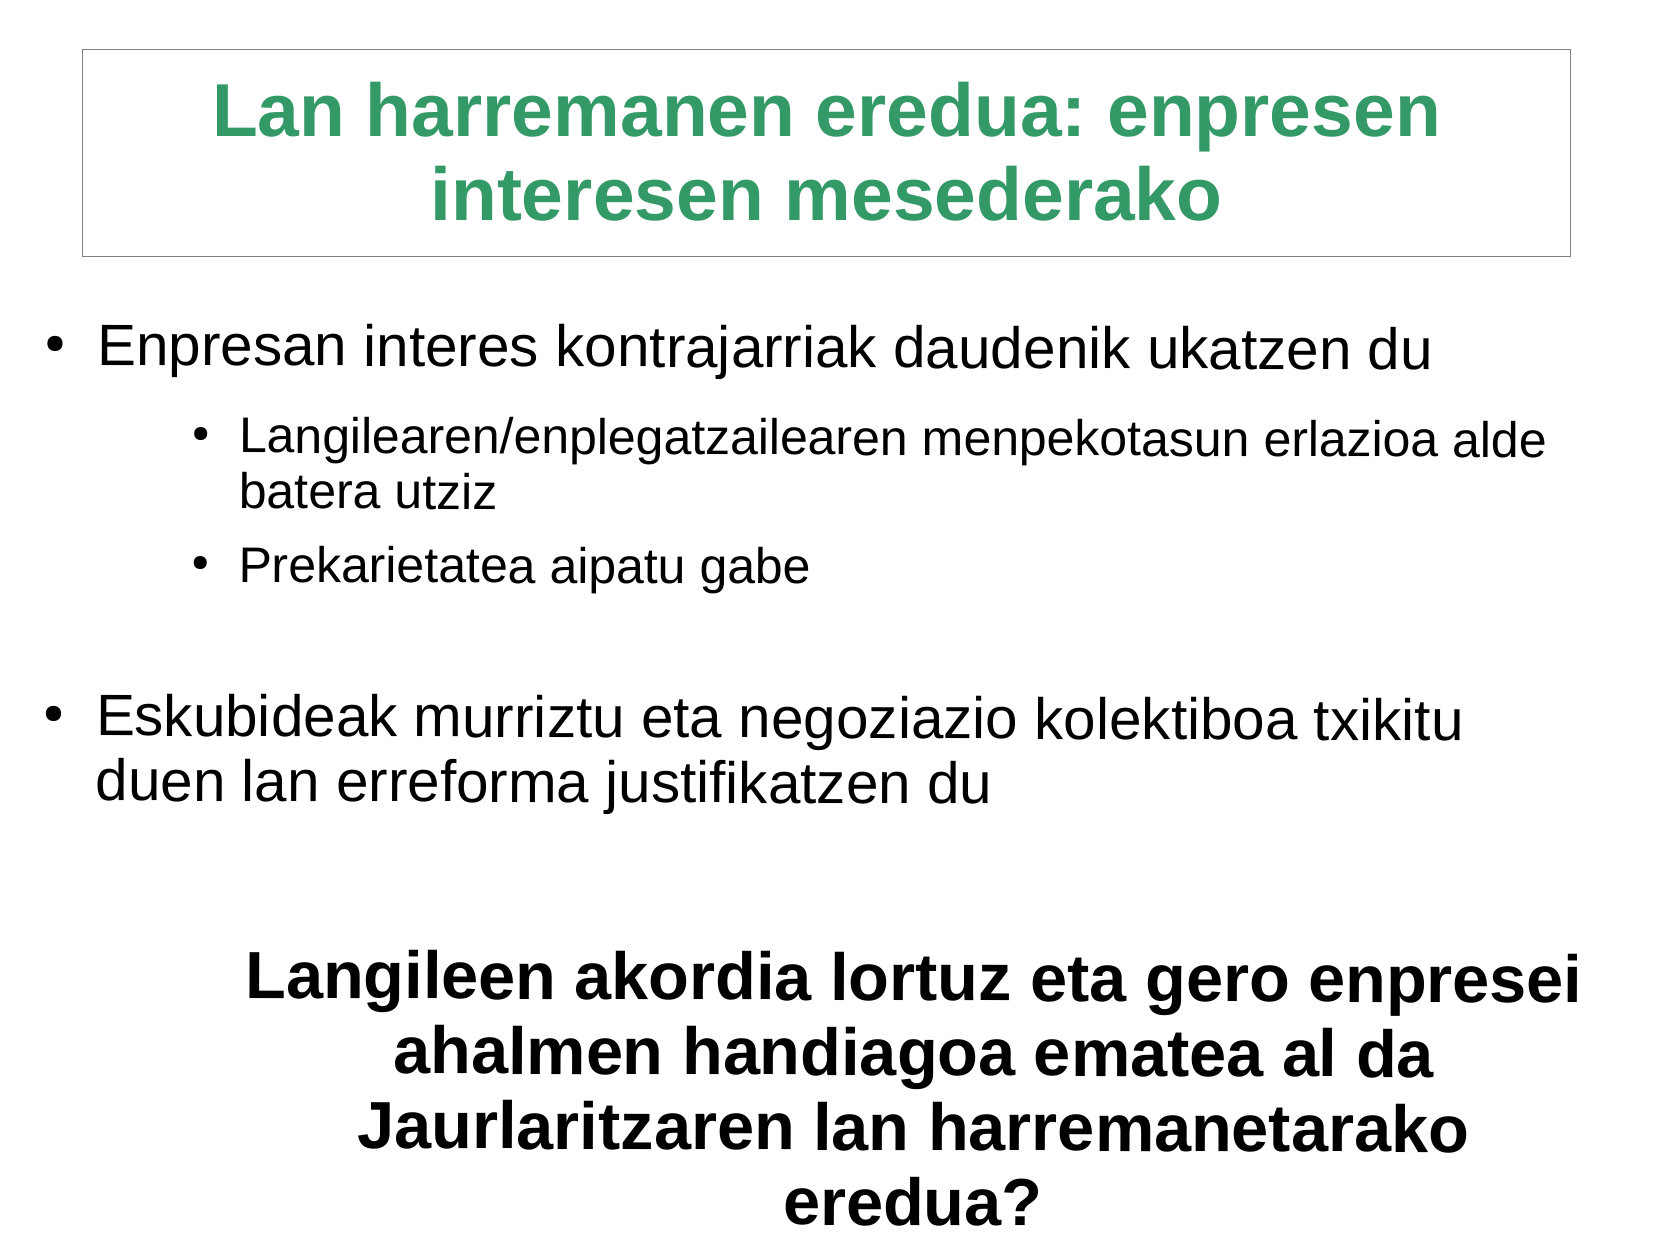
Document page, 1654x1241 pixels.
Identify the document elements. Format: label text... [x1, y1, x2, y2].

list Enpresan interes kontrajarriak daudenik ukatzen du Langilearen/enplegatzailearen menpekotasun erlazioa alde batera utziz Prekarietatea aipatu gabe Eskubideak murriztu eta negoziazio kolektiboa txikitu duen lan erreforma justifikatzen du Langileen akordia lortuz eta gero enpresei ahalmen handiagoa ematea al da Jaurlaritzaren lan harremanetarako eredua? [23, 312, 1595, 1146]
title Lan harremanen eredua: enpresen interesen mesederako [82, 49, 1571, 257]
